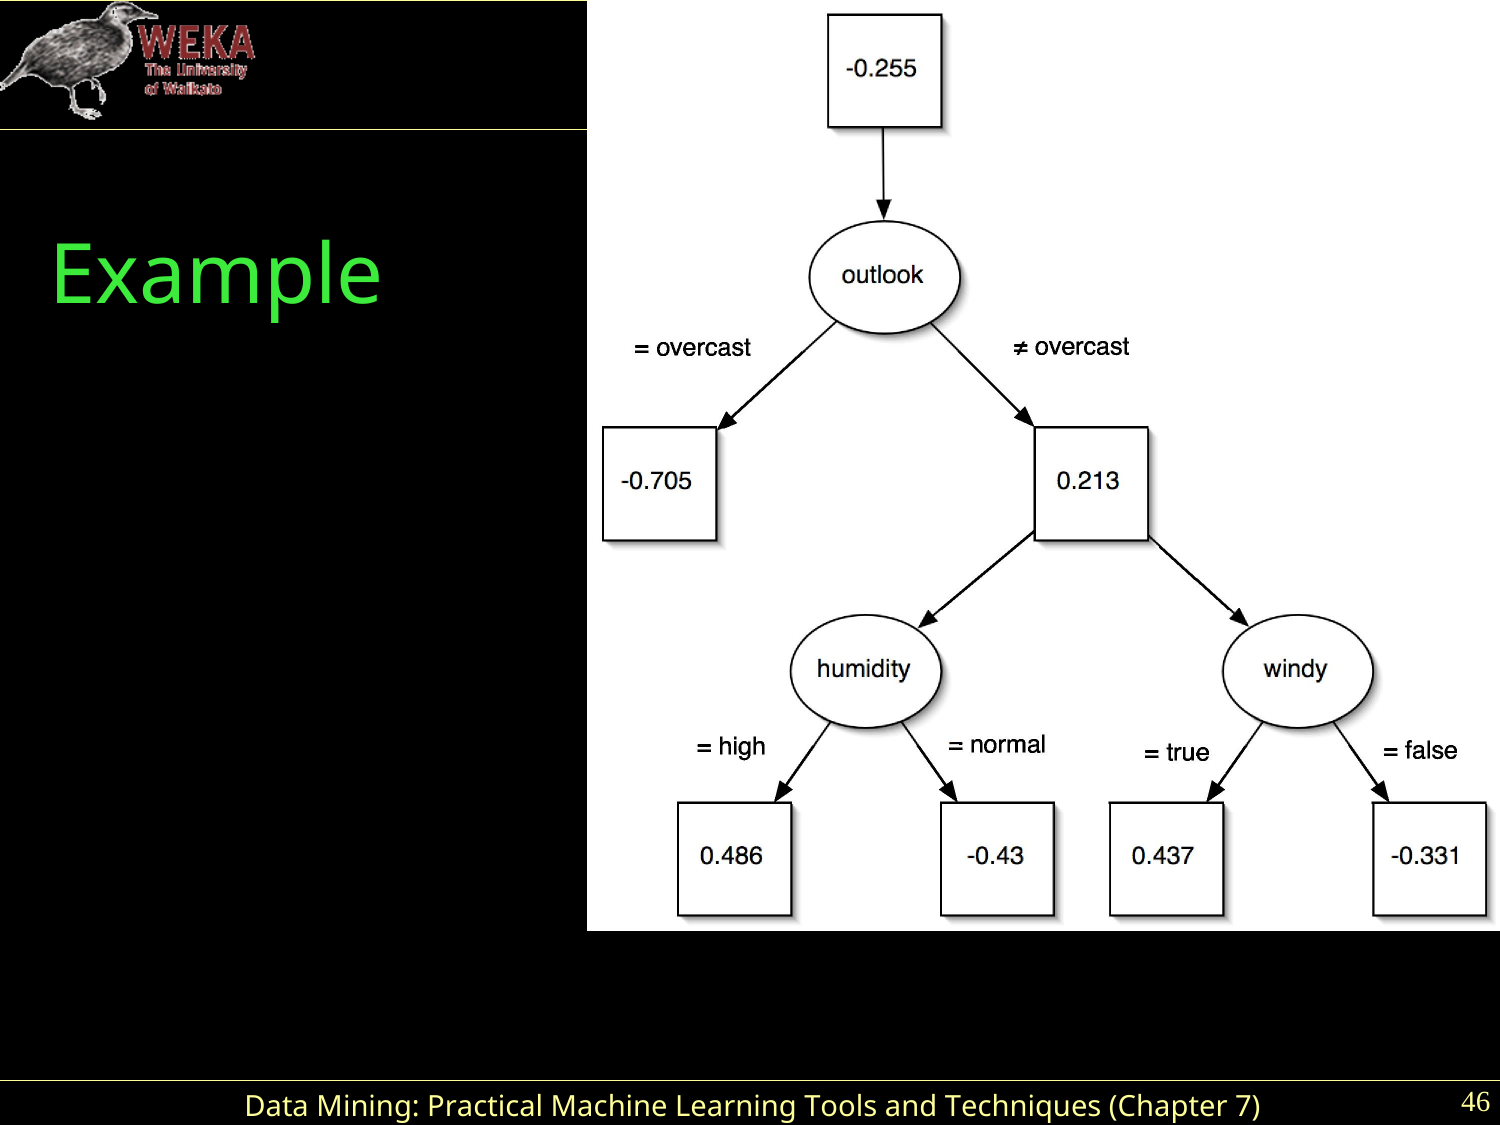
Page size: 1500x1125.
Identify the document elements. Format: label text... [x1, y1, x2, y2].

title Example [49, 177, 587, 366]
picture [587, 0, 1500, 931]
picture [0, 1, 266, 129]
